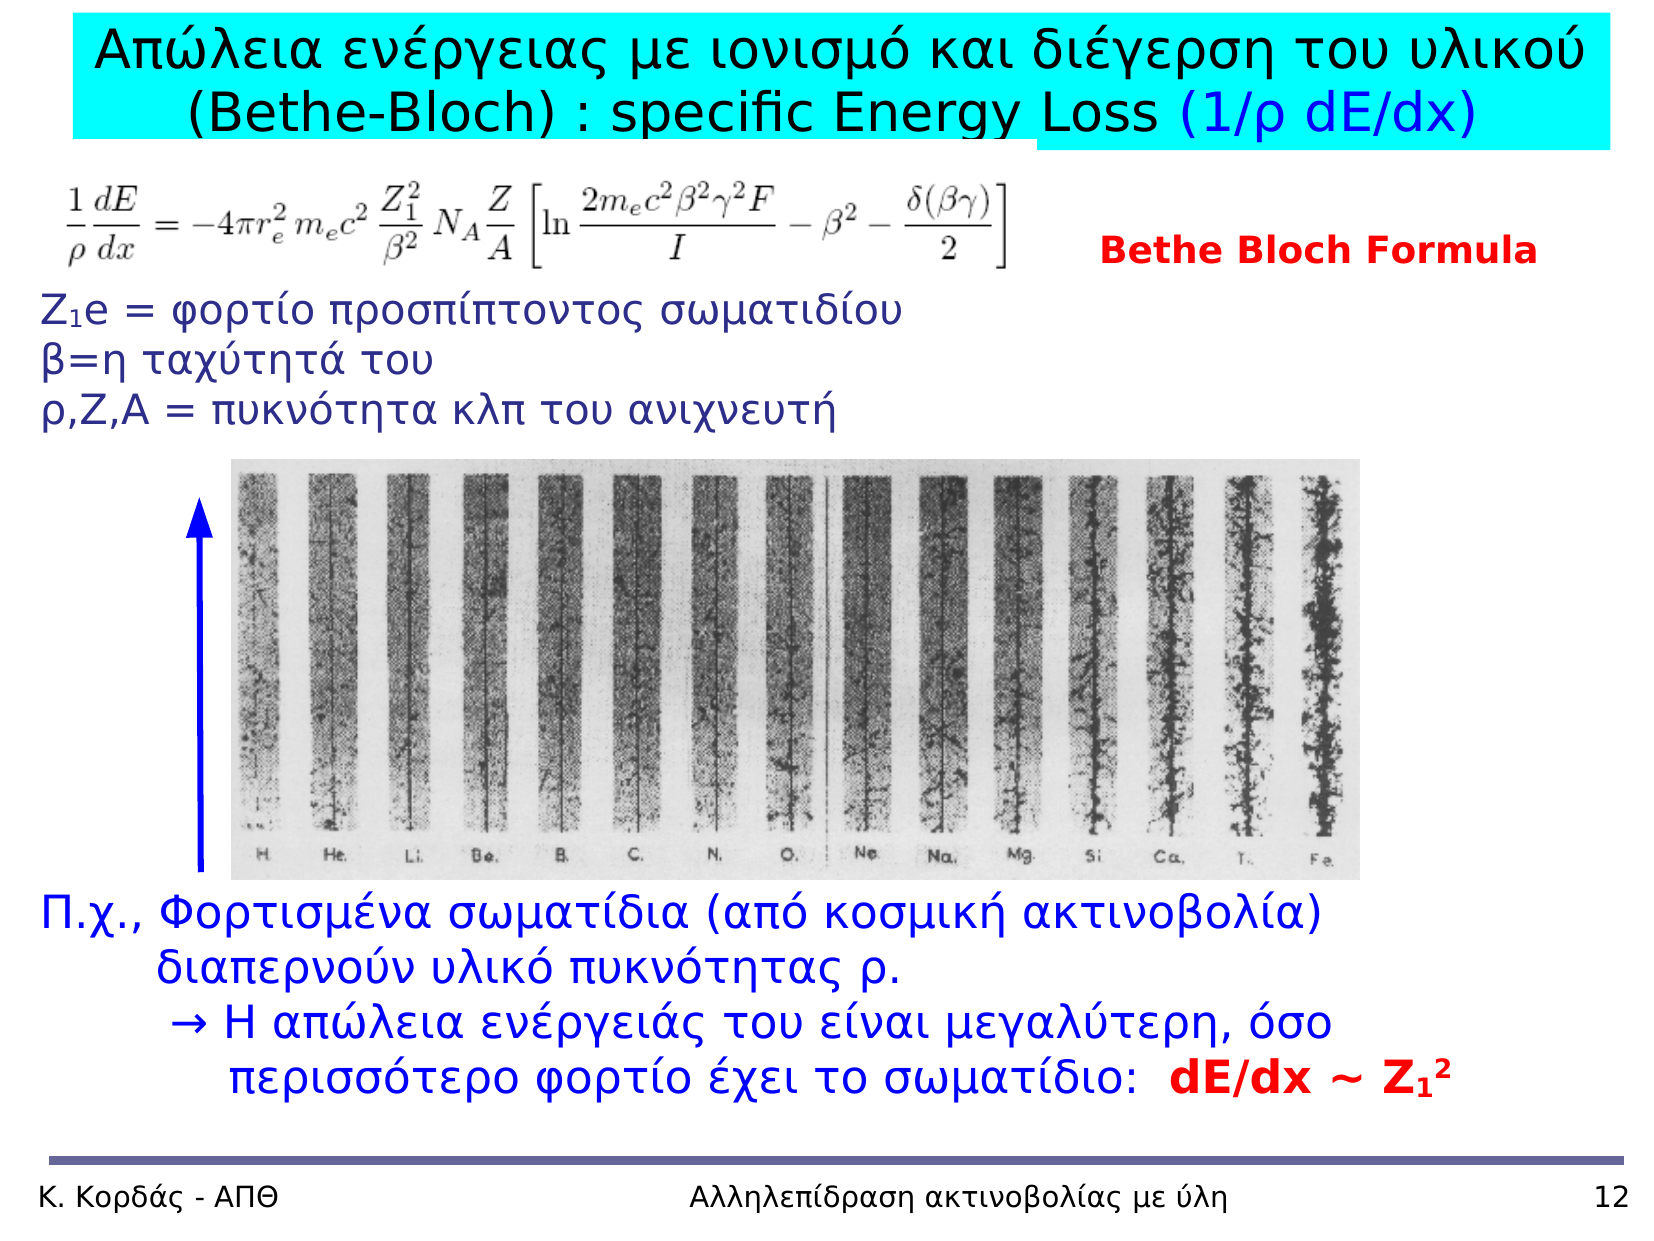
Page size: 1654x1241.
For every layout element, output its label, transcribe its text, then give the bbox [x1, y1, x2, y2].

title Απώλεια ενέργειας με ιονισμό και διέγερση του υλικού (Bethe-Bloch) : specific Energy Loss (1/ρ dE/dx) [72, 12, 1611, 151]
picture [36, 139, 1037, 275]
picture [231, 459, 1360, 880]
text_box Z1e = φορτίο προσπίπτοντος σωματιδίου β=η ταχύτητά του ρ,Ζ,Α = πυκνότητα κλπ του ανιχνευτή Π.χ., Φορτισμένα σωματίδια (από κοσμική ακτινοβολία) διαπερνούν υλικό πυκνότητας ρ. → Η απώλεια ενέργειάς του είναι μεγαλύτερη, όσο περισσότερο φορτίο έχει το σωματίδιο: dE/dx ~ Z12 [24, 275, 1613, 1111]
text_box Bethe Bloch Formula [1084, 218, 1572, 275]
